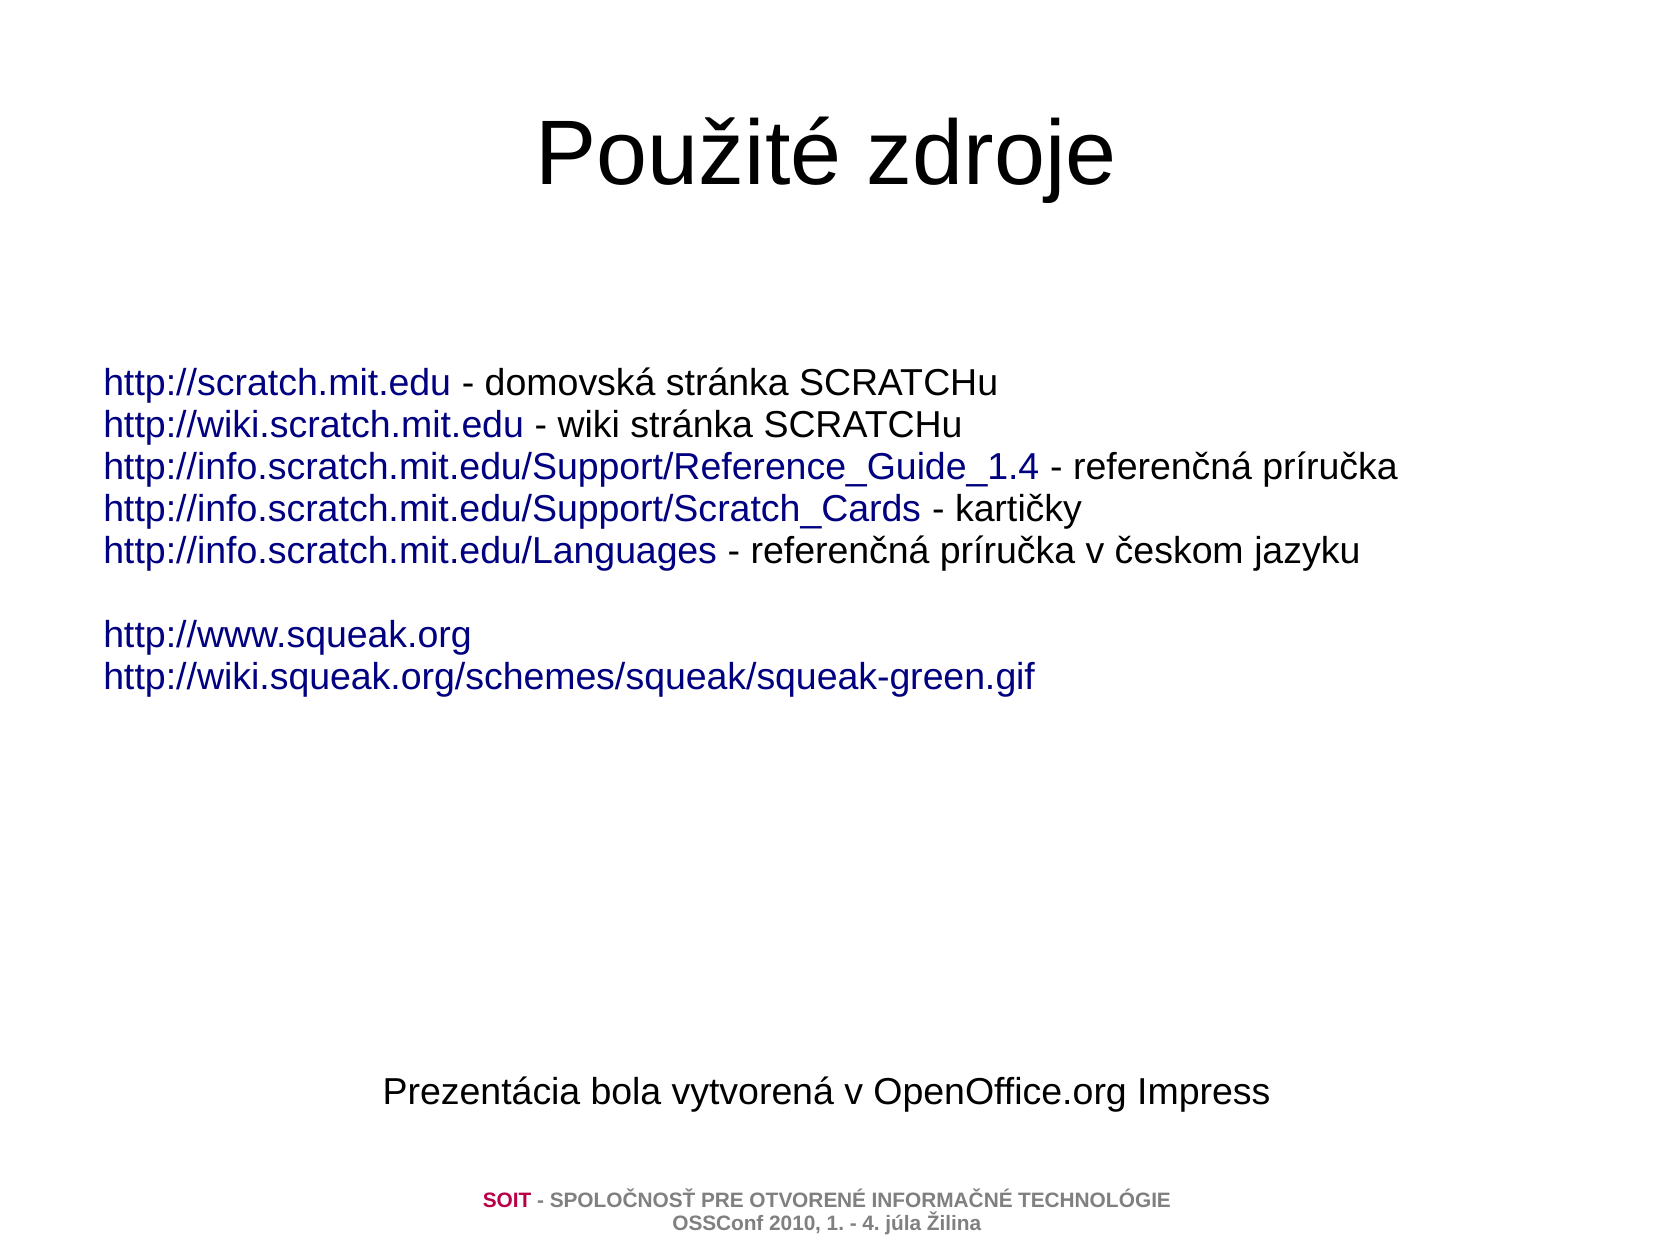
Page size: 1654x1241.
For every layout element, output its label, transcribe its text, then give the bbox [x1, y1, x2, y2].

text_box Prezentácia bola vytvorená v OpenOffice.org Impress [354, 1062, 1300, 1120]
text_box SOIT - SPOLOČNOSŤ PRE OTVORENÉ INFORMAČNÉ TECHNOLÓGIE OSSConf 2010, 1. - 4. júla Žilina [59, 1181, 1595, 1241]
text_box http://scratch.mit.edu - domovská stránka SCRATCHu http://wiki.scratch.mit.edu - wiki stránka SCRATCHu http://info.scratch.mit.edu/Support/Reference_Guide_1.4 - referenčná príručka http://info.scratch.mit.edu/Support/Scratch_Cards - kartičky http://info.scratch.mit.edu/Languages - referenčná príručka v českom jazyku http://www.squeak.org http://wiki.squeak.org/schemes/squeak/squeak-green.gif [88, 354, 1565, 706]
title Použité zdroje [82, 49, 1571, 257]
